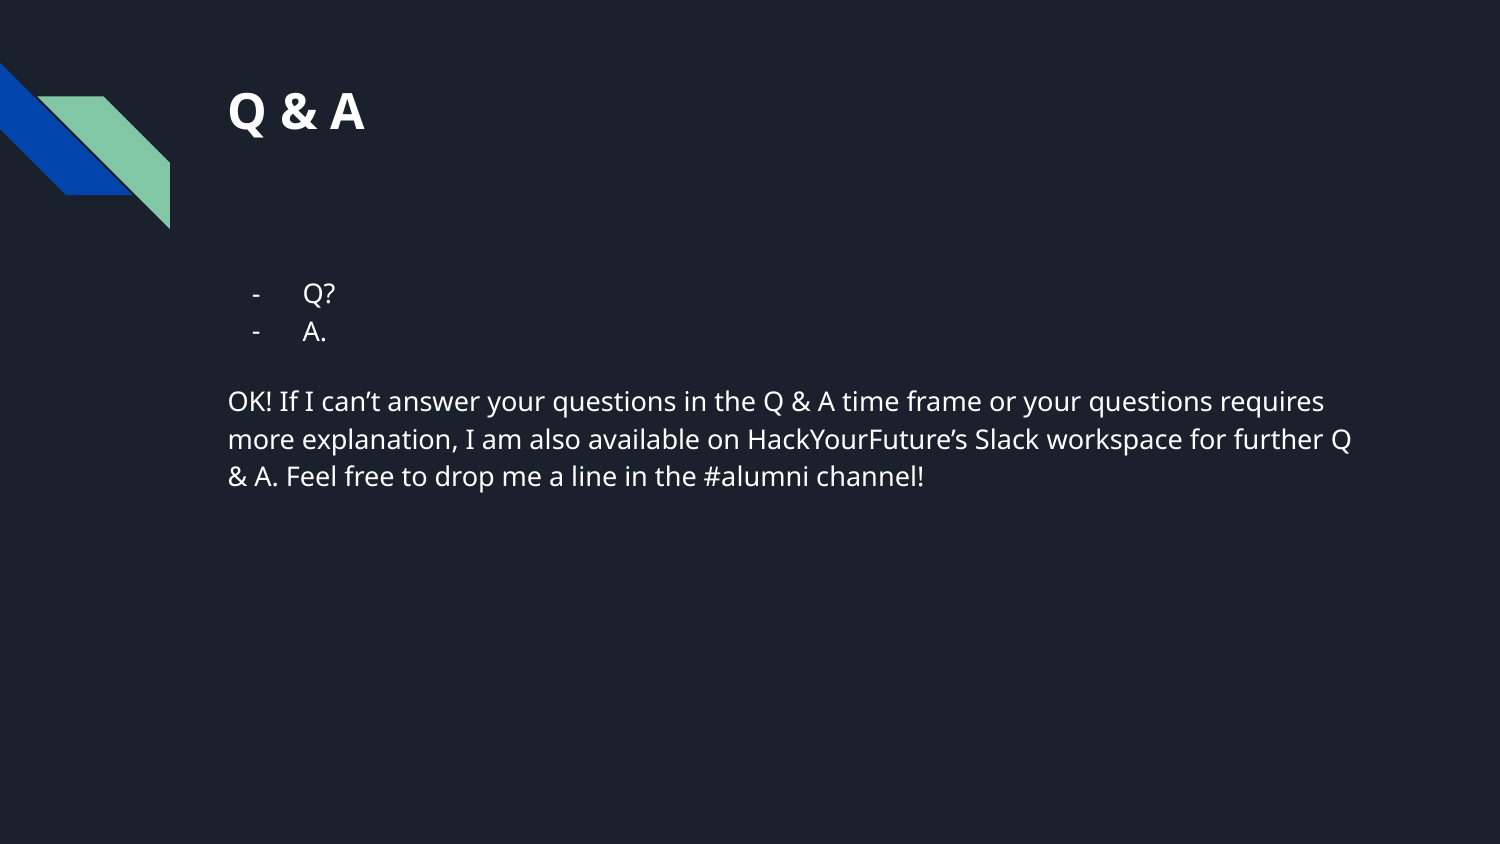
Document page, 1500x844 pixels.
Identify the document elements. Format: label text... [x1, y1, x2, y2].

text_box Q & A [212, 64, 1368, 215]
text_box Q? A. OK! If I can’t answer your questions in the Q & A time frame or your questions requires more explanation, I am also available on HackYourFuture’s Slack workspace for further Q & A. Feel free to drop me a line in the #alumni channel! [212, 257, 1368, 735]
